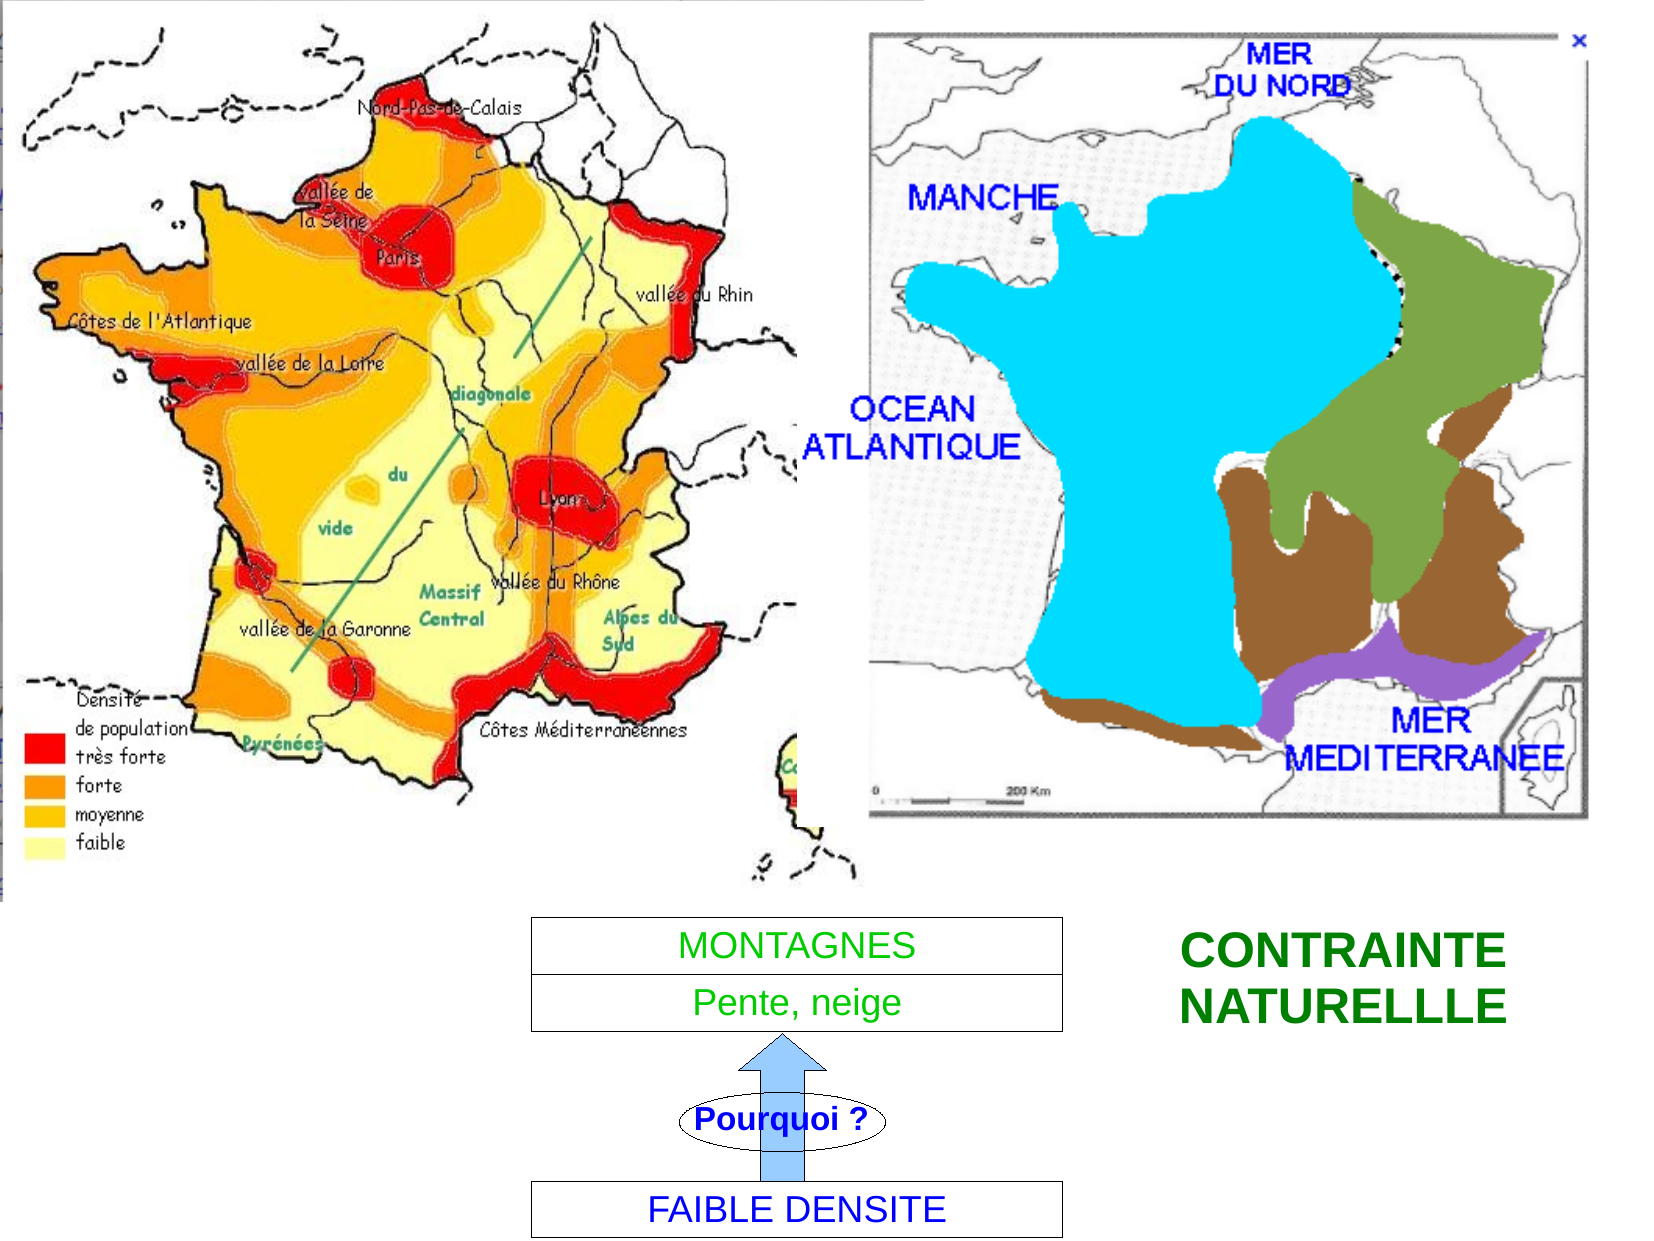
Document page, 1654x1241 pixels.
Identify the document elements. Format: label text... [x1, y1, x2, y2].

text_box [760, 1146, 805, 1182]
text_box MONTAGNES [531, 917, 1063, 974]
text_box Pente, neige [531, 974, 1063, 1032]
text_box [738, 1033, 827, 1092]
text_box CONTRAINTE NATURELLLE [1092, 915, 1595, 1045]
text_box FAIBLE DENSITE [531, 1181, 1063, 1238]
text_box Pourquoi ? [679, 1092, 886, 1146]
picture [0, 0, 1595, 902]
